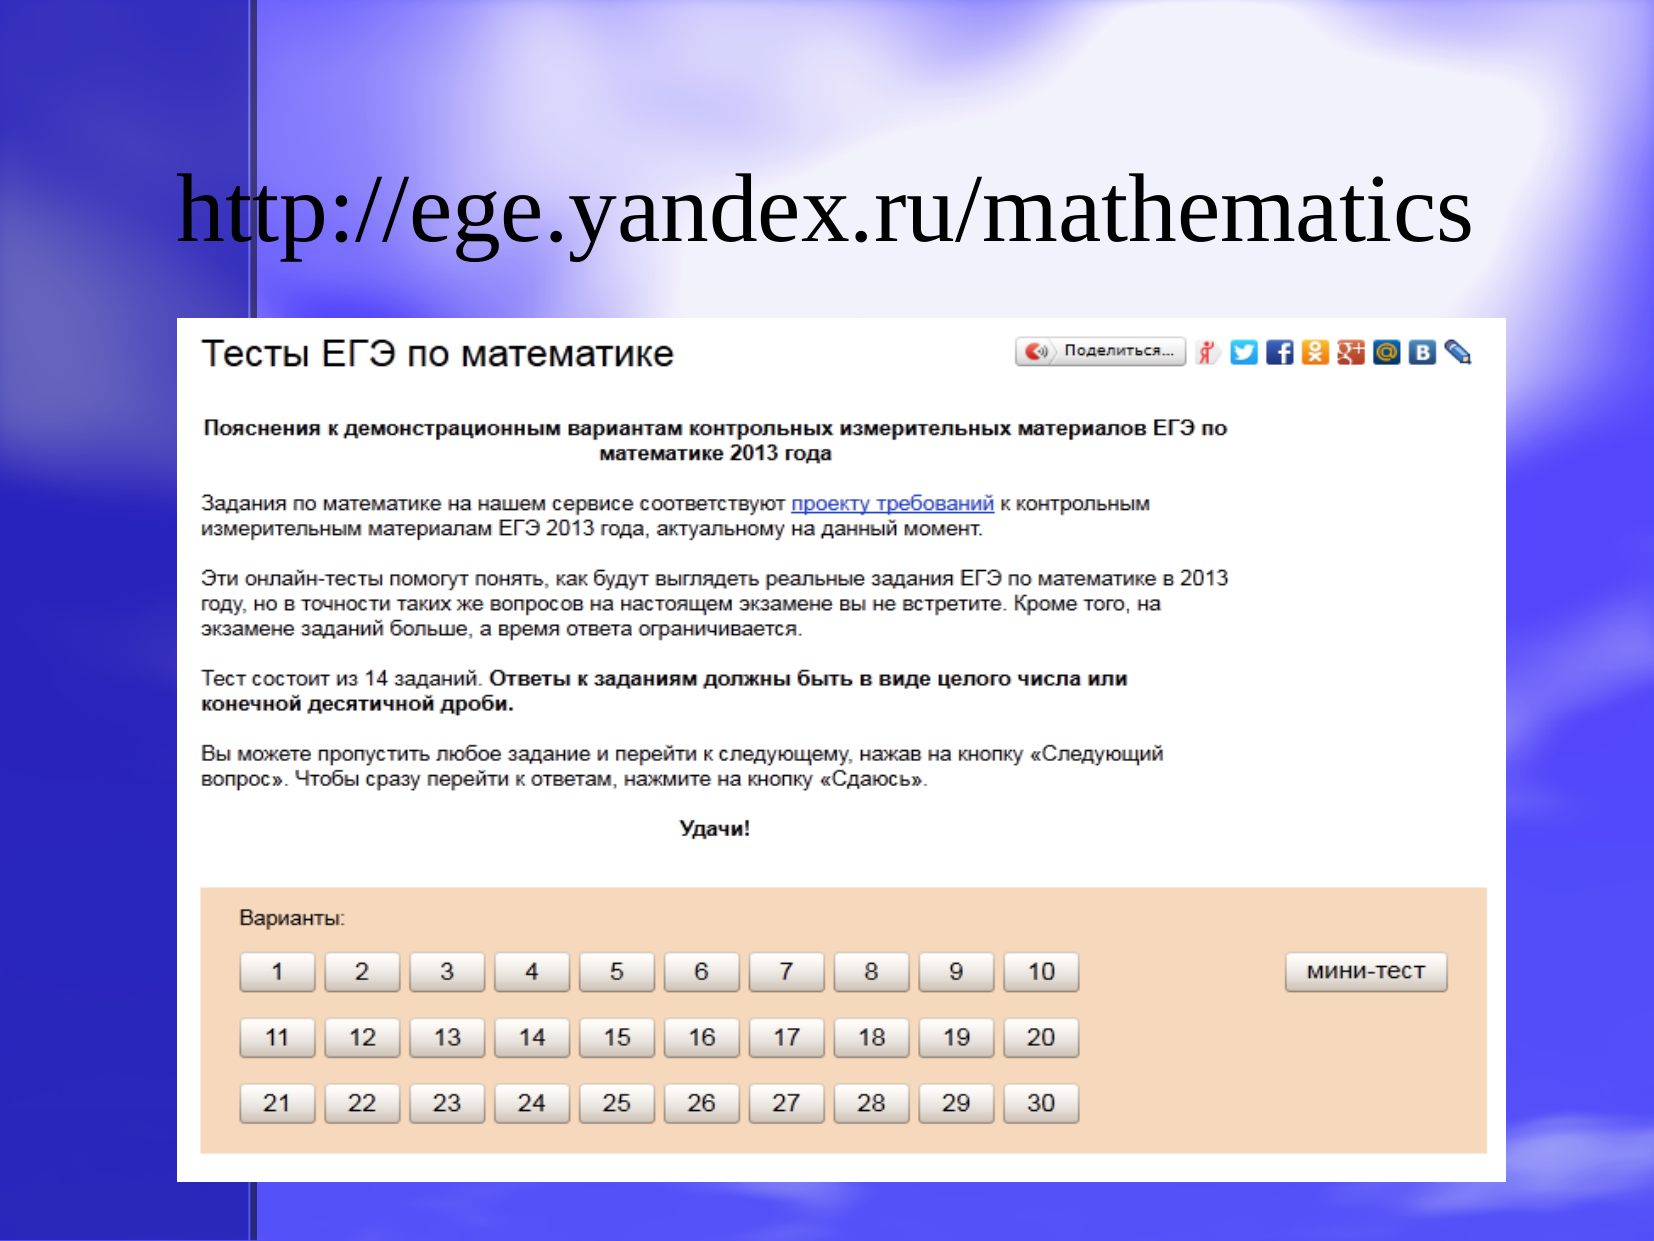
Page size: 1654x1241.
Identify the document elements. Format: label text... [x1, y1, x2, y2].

picture [177, 318, 1506, 1182]
title http://ege.yandex.ru/mathematics [119, 104, 1533, 312]
